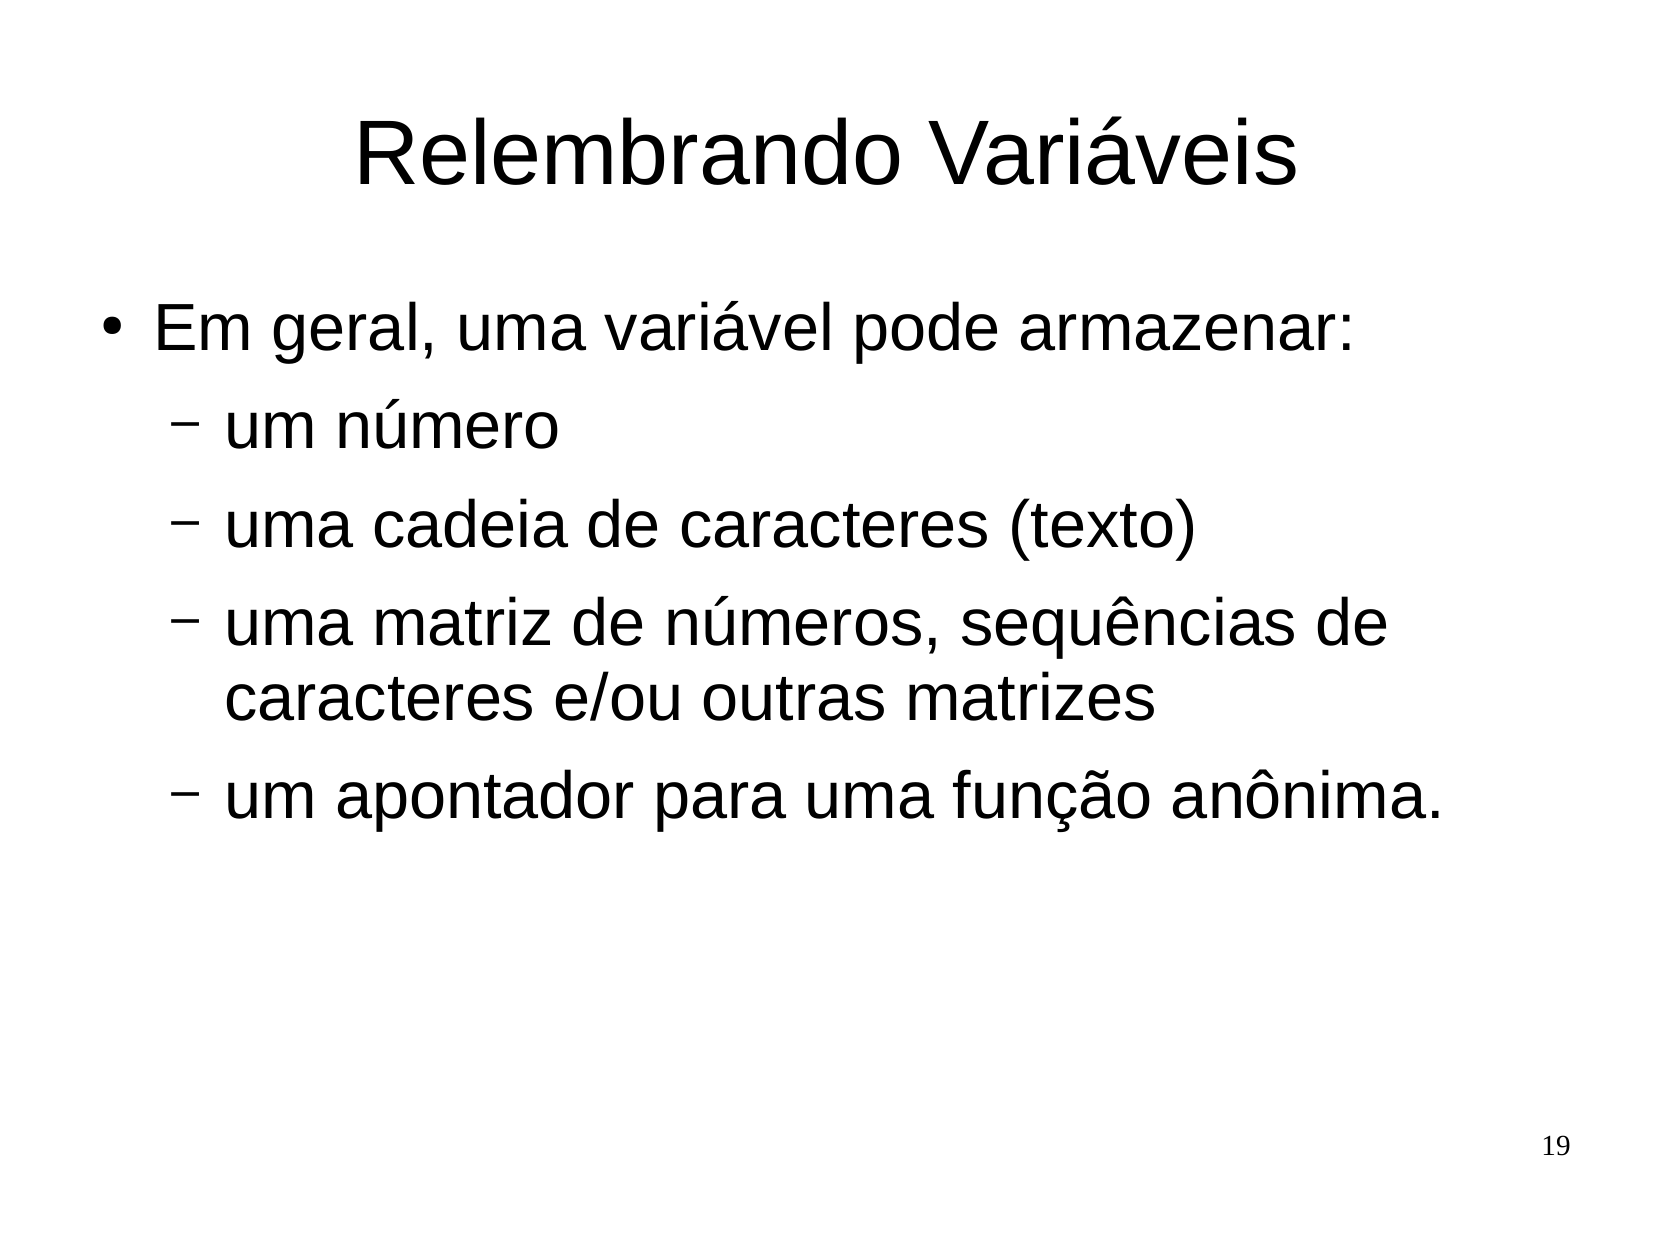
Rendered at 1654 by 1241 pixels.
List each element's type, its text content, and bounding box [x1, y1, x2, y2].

title Relembrando Variáveis [82, 49, 1571, 257]
list Em geral, uma variável pode armazenar: um número uma cadeia de caracteres (texto) uma matriz de números, sequências de caracteres e/ou outras matrizes um apontador para uma função anônima. [82, 290, 1571, 1010]
